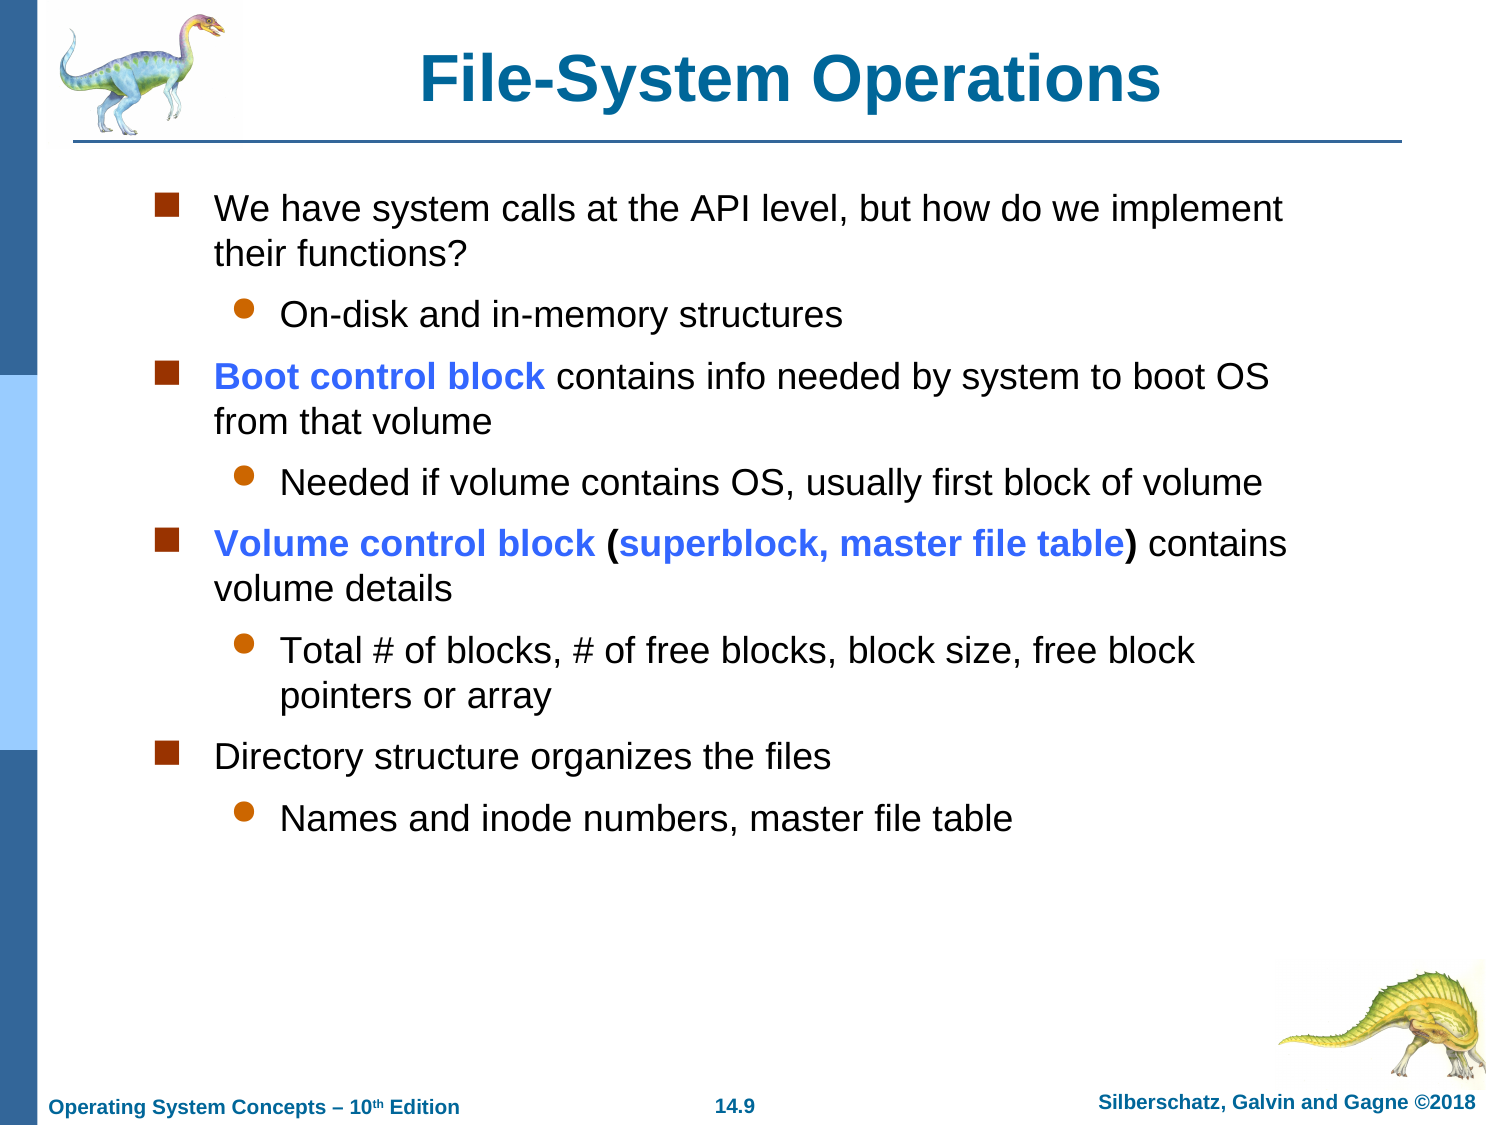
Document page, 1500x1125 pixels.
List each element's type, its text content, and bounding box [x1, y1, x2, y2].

picture [1415, 1094, 1423, 1099]
picture [1275, 959, 1486, 1090]
title File-System Operations [157, 27, 1426, 122]
picture [46, 0, 243, 149]
list We have system calls at the API level, but how do we implement their functions? On-disk and in-memory structures Boot control block contains info needed by system to boot OS from that volume Needed if volume contains OS, usually first block of volume Volume control block (superblock, master file table) contains volume details Total # of blocks, # of free blocks, block size, free block pointers or array Directory structure organizes the files Names and inode numbers, master file table [142, 176, 1325, 920]
